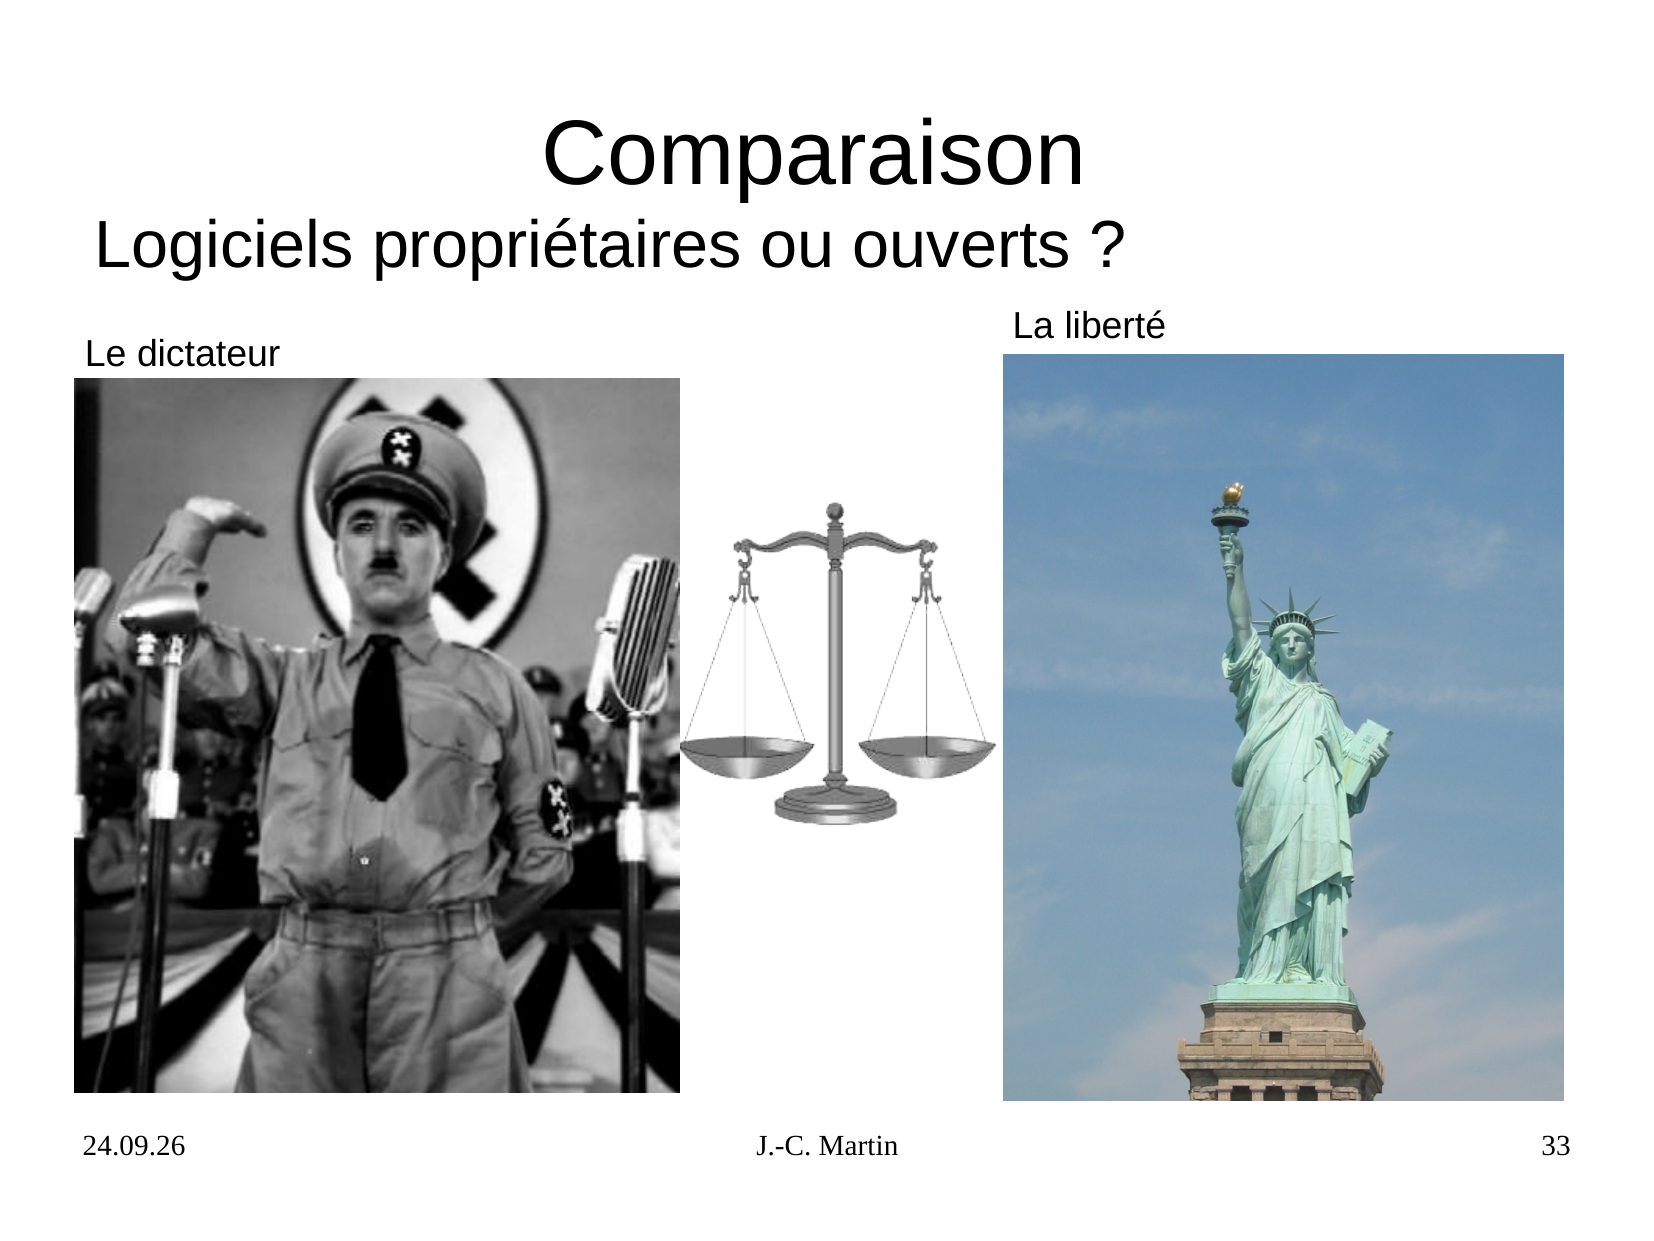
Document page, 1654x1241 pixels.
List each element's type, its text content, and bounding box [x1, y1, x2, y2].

text_box Le dictateur [70, 324, 296, 382]
text_box La liberté [997, 297, 1182, 355]
picture [1003, 354, 1564, 1101]
list Logiciels propriétaires ou ouverts ? [76, 206, 1565, 1011]
picture [74, 378, 998, 1093]
title Comparaison [82, 49, 1571, 257]
